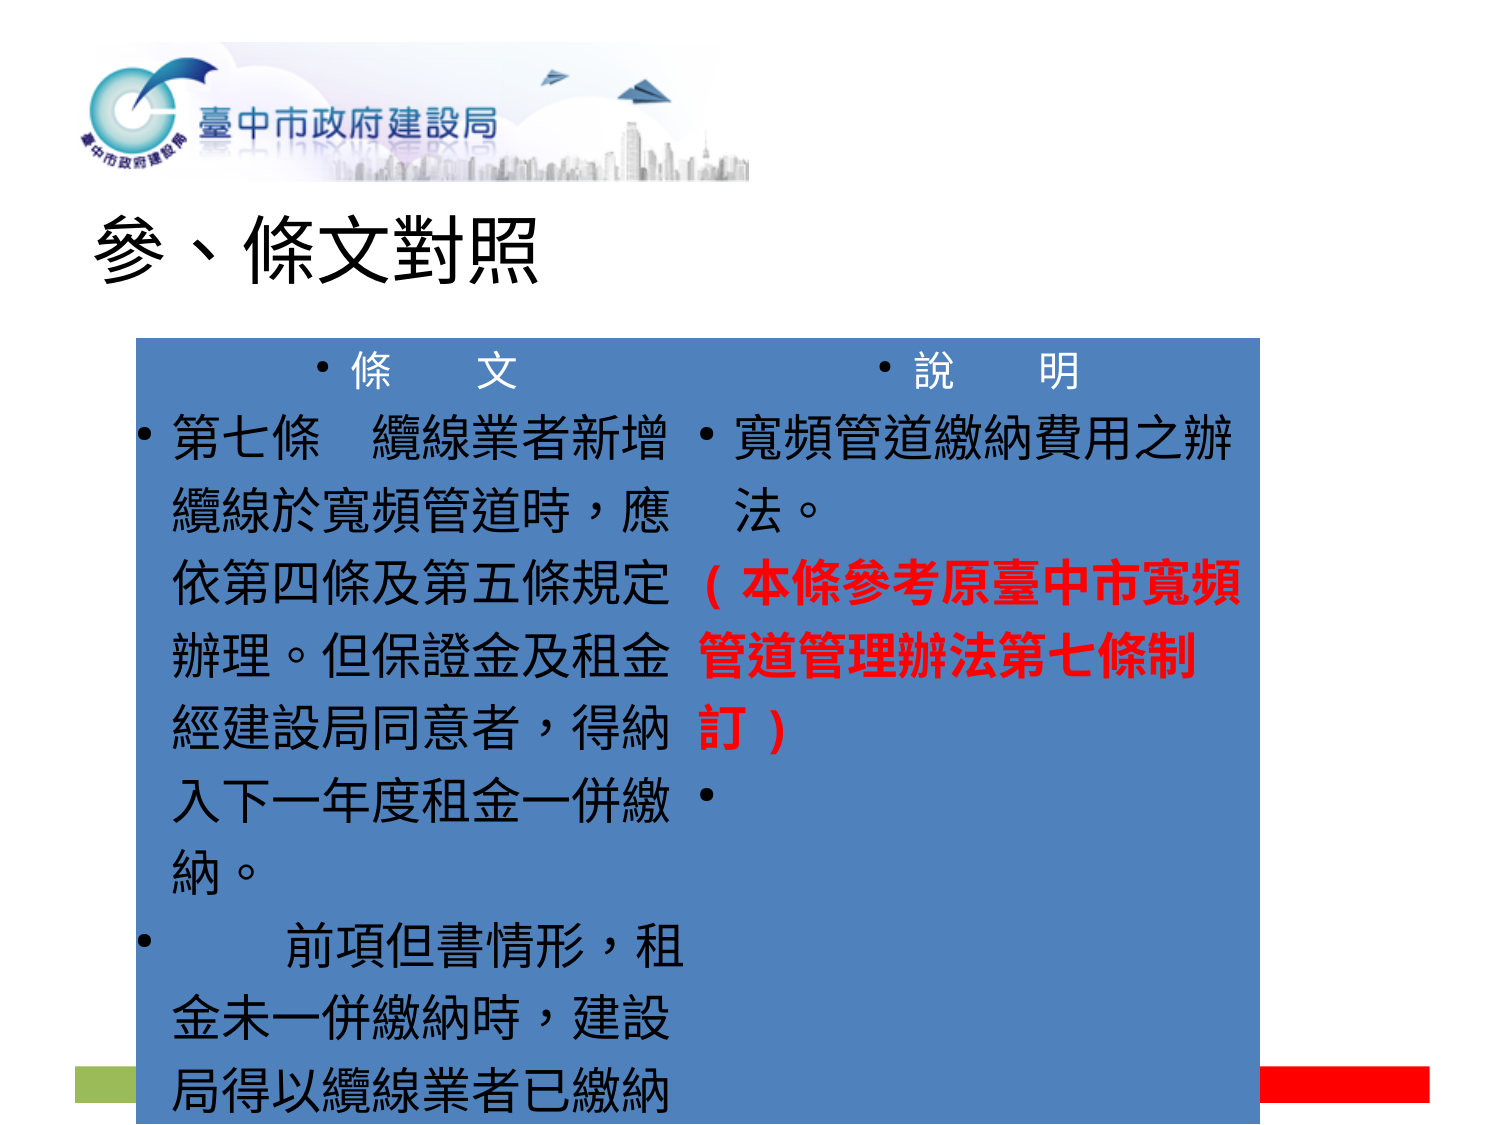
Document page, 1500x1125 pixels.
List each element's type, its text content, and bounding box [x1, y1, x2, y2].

text_box 參、條文對照 [76, 196, 1427, 303]
table_header 條 文 [136, 338, 698, 399]
text_box [1260, 1053, 1489, 1114]
table_cell 第七條 纜線業者新增纜線於寬頻管道時，應依第四條及第五條規定辦理。但保證金及租金經建設局同意者，得納入下一年度租金一併繳納。 前項但書情形，租金未一併繳納時，建設局得以纜線業者已繳納 [136, 399, 698, 1124]
table_cell 寬頻管道繳納費用之辦法。 (本條參考原臺中市寬頻管道管理辦法第七條制訂) [698, 399, 1260, 1124]
table_header 說 明 [698, 338, 1260, 399]
